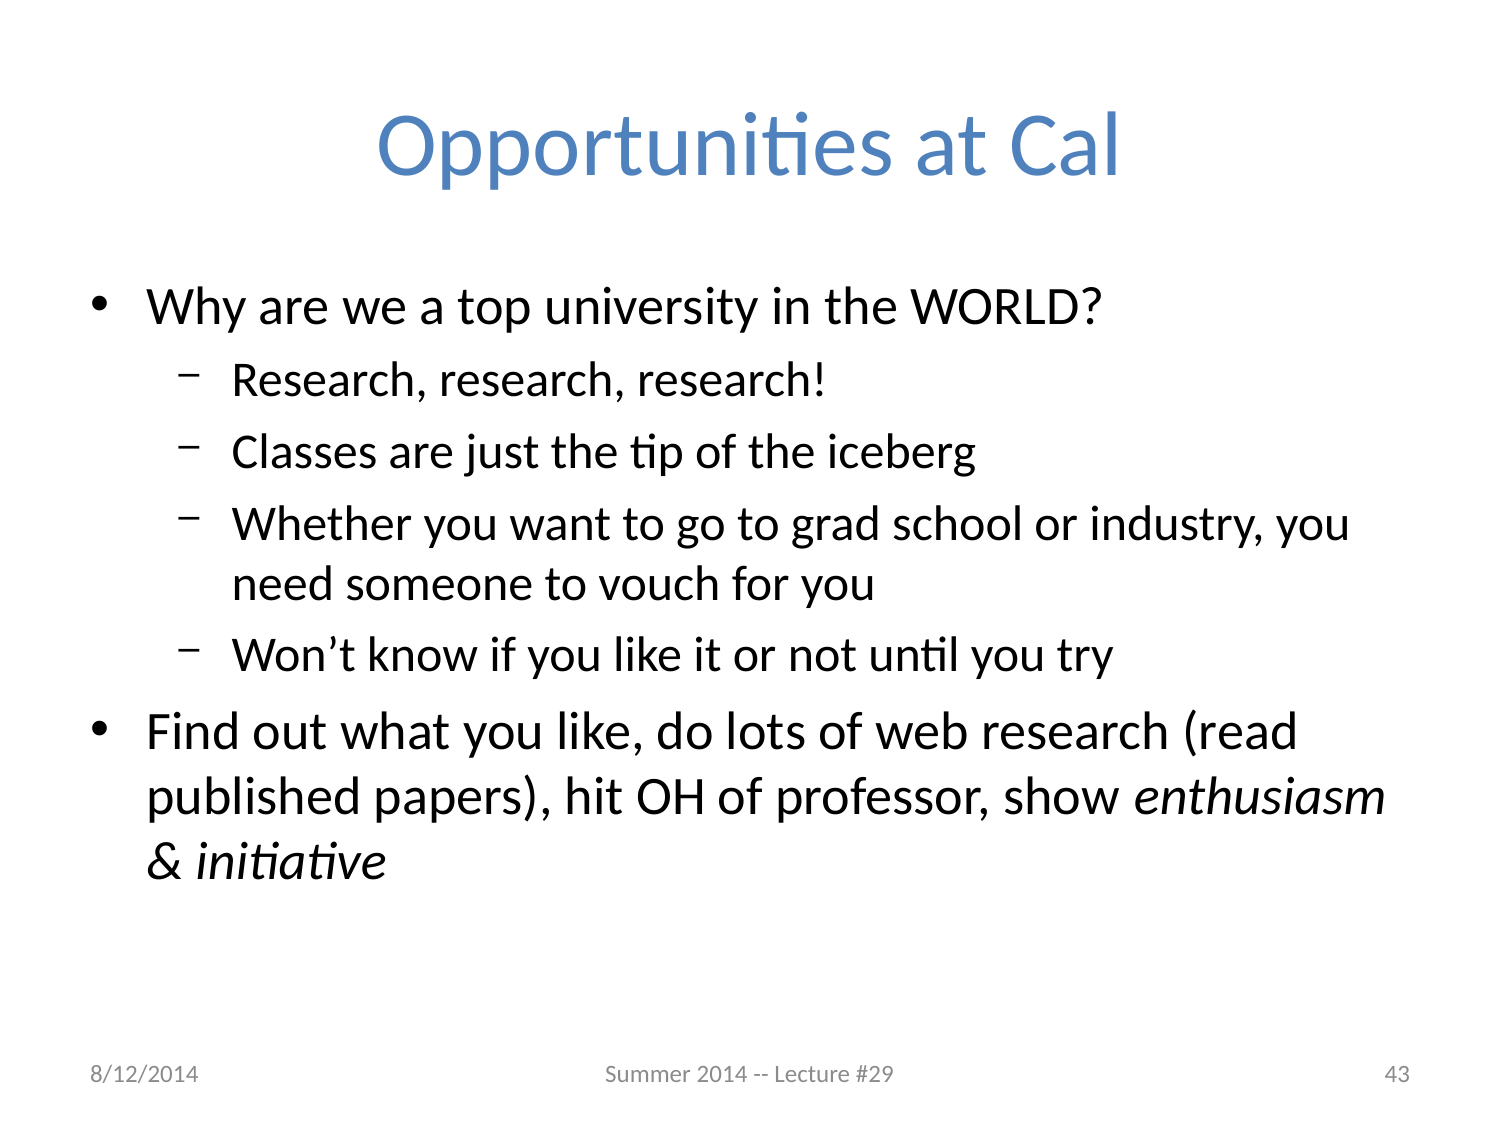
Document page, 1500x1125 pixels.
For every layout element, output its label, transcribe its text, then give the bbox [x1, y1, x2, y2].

slide_number <number> [1074, 1042, 1425, 1103]
list Why are we a top university in the WORLD? Research, research, research! Classes are just the tip of the iceberg Whether you want to go to grad school or industry, you need someone to vouch for you Won’t know if you like it or not until you try Find out what you like, do lots of web research (read published papers), hit OH of professor, show enthusiasm & initiative [75, 262, 1425, 1073]
footer Summer 2014 -- Lecture #29 [512, 1042, 988, 1103]
slide_number 8/12/2014 [75, 1042, 425, 1103]
title Opportunities at Cal [75, 45, 1425, 233]
